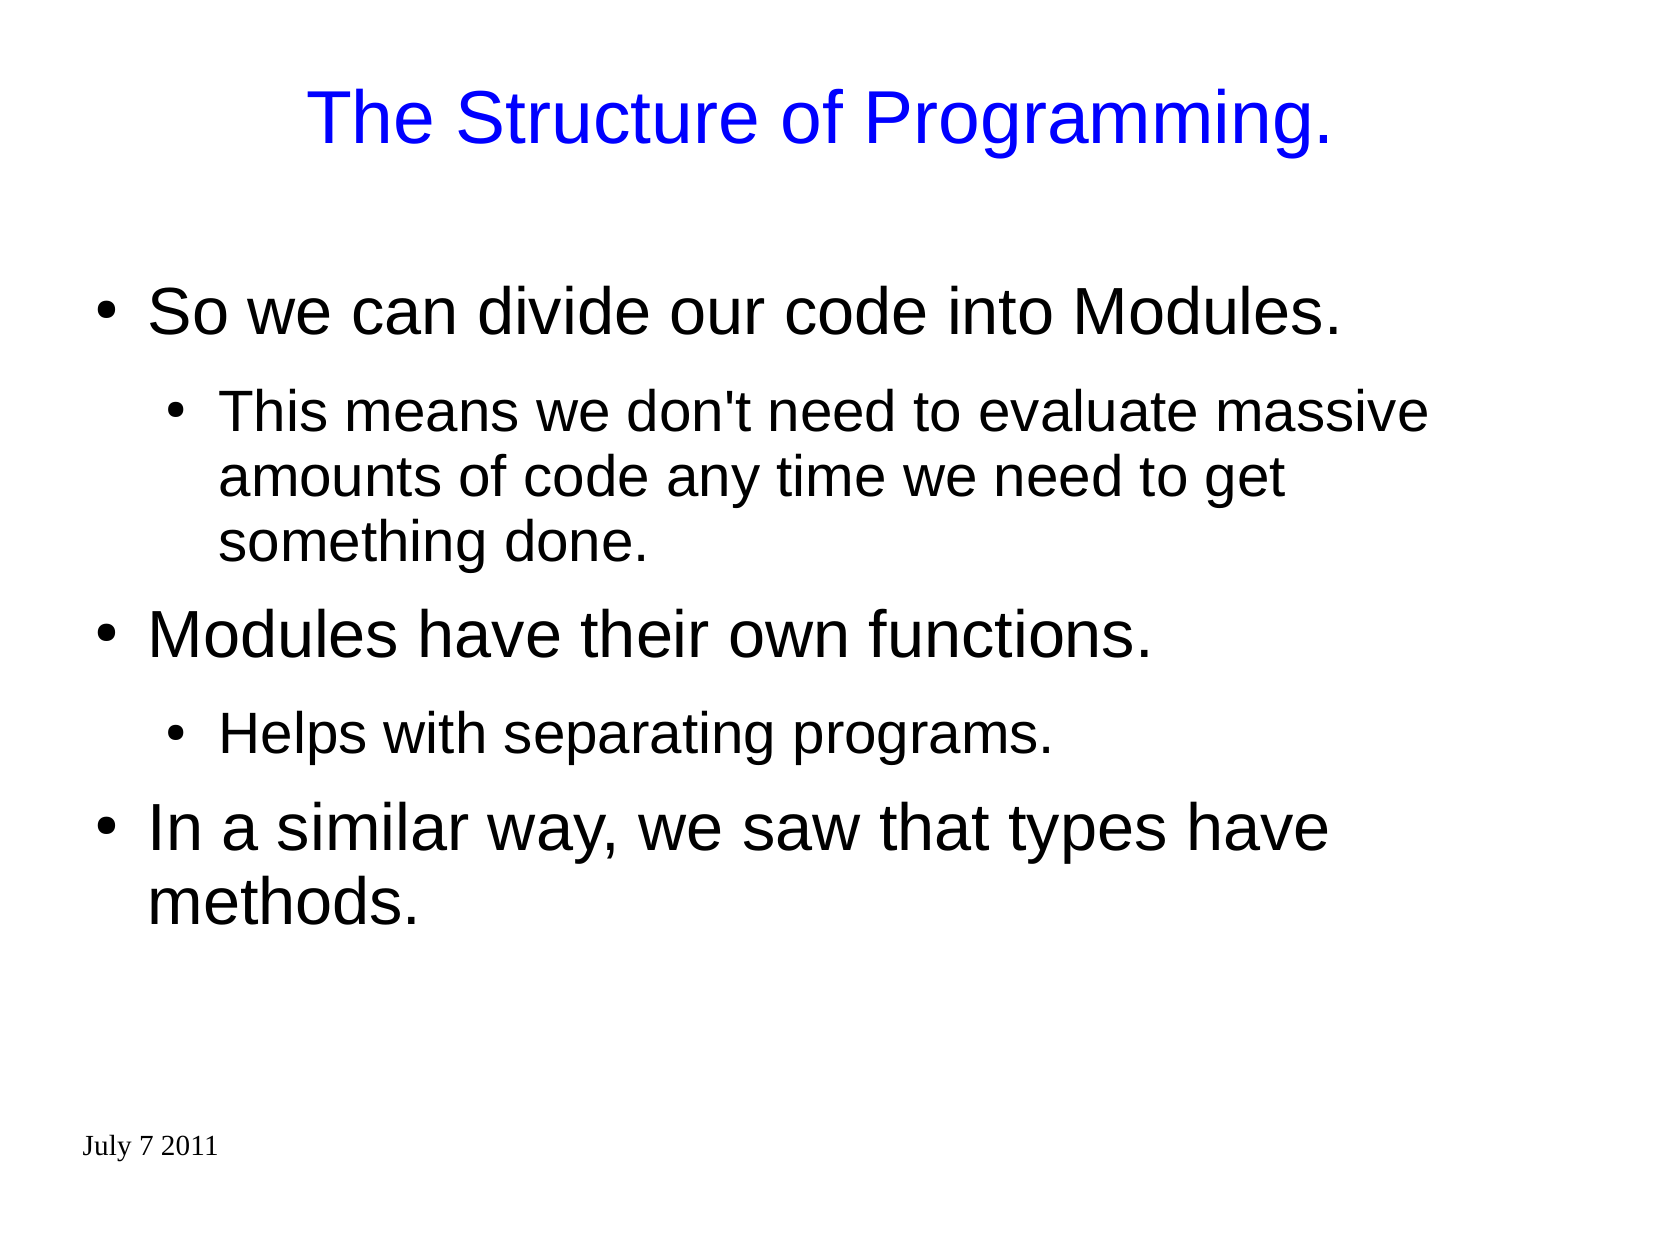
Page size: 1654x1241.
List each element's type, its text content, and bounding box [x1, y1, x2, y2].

list So we can divide our code into Modules. This means we don't need to evaluate massive amounts of code any time we need to get something done. Modules have their own functions. Helps with separating programs. In a similar way, we saw that types have methods. [76, 274, 1565, 1093]
title The Structure of Programming. [76, 58, 1565, 178]
